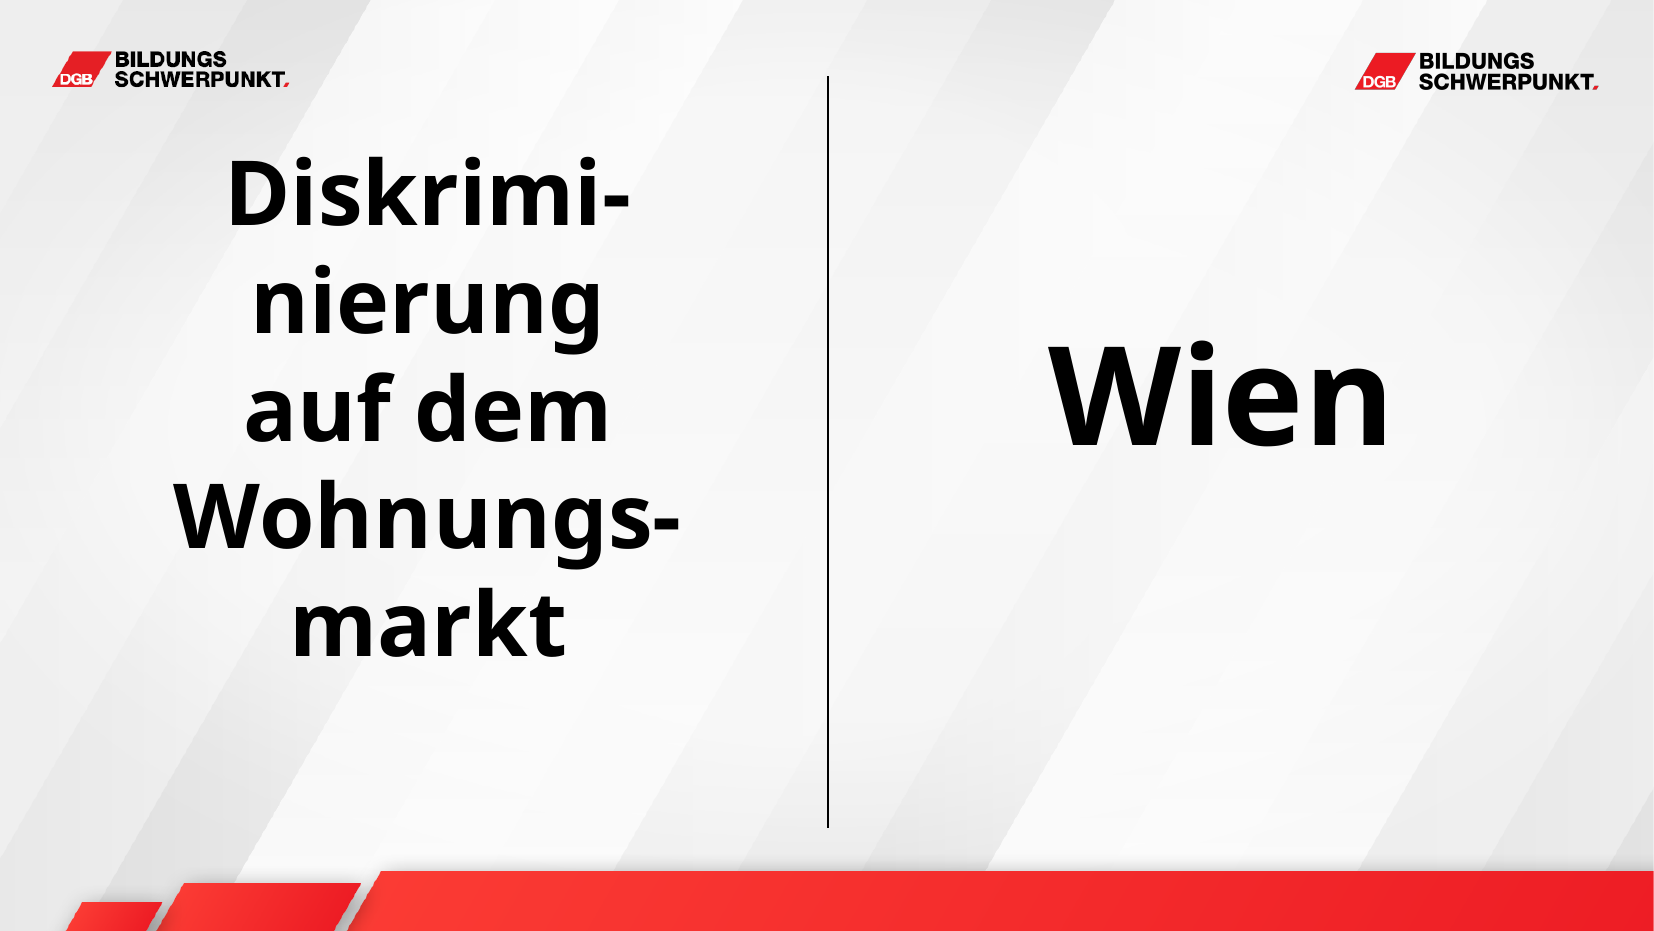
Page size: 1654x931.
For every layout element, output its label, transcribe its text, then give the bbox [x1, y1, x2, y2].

list Diskrimi-nierung auf dem Wohnungs-markt [92, 135, 764, 676]
text_box Wien [885, 307, 1557, 744]
picture [1354, 52, 1599, 90]
